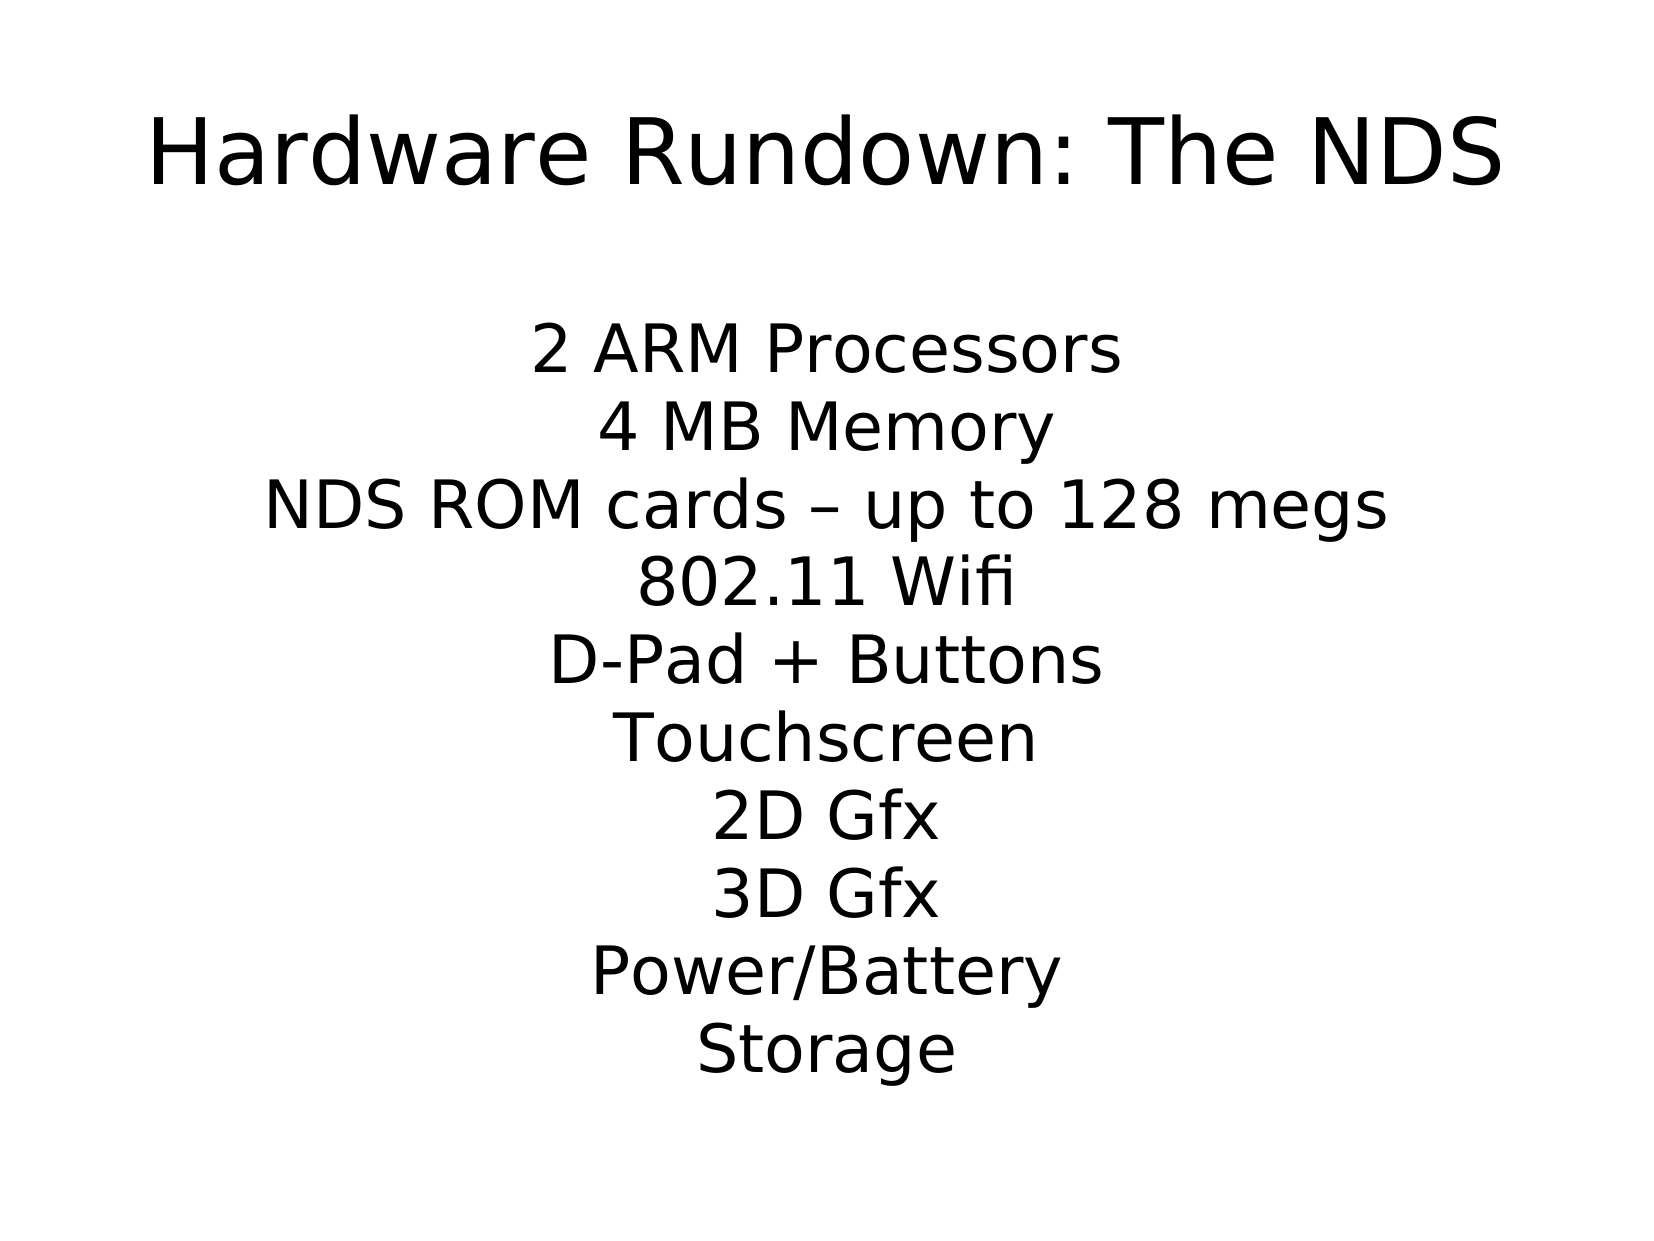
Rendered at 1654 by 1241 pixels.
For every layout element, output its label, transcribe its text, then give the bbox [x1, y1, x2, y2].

title Hardware Rundown: The NDS [82, 56, 1571, 250]
subtitle 2 ARM Processors 4 MB Memory NDS ROM cards – up to 128 megs 802.11 Wifi D-Pad + Buttons Touchscreen 2D Gfx 3D Gfx Power/Battery Storage [82, 297, 1571, 1102]
